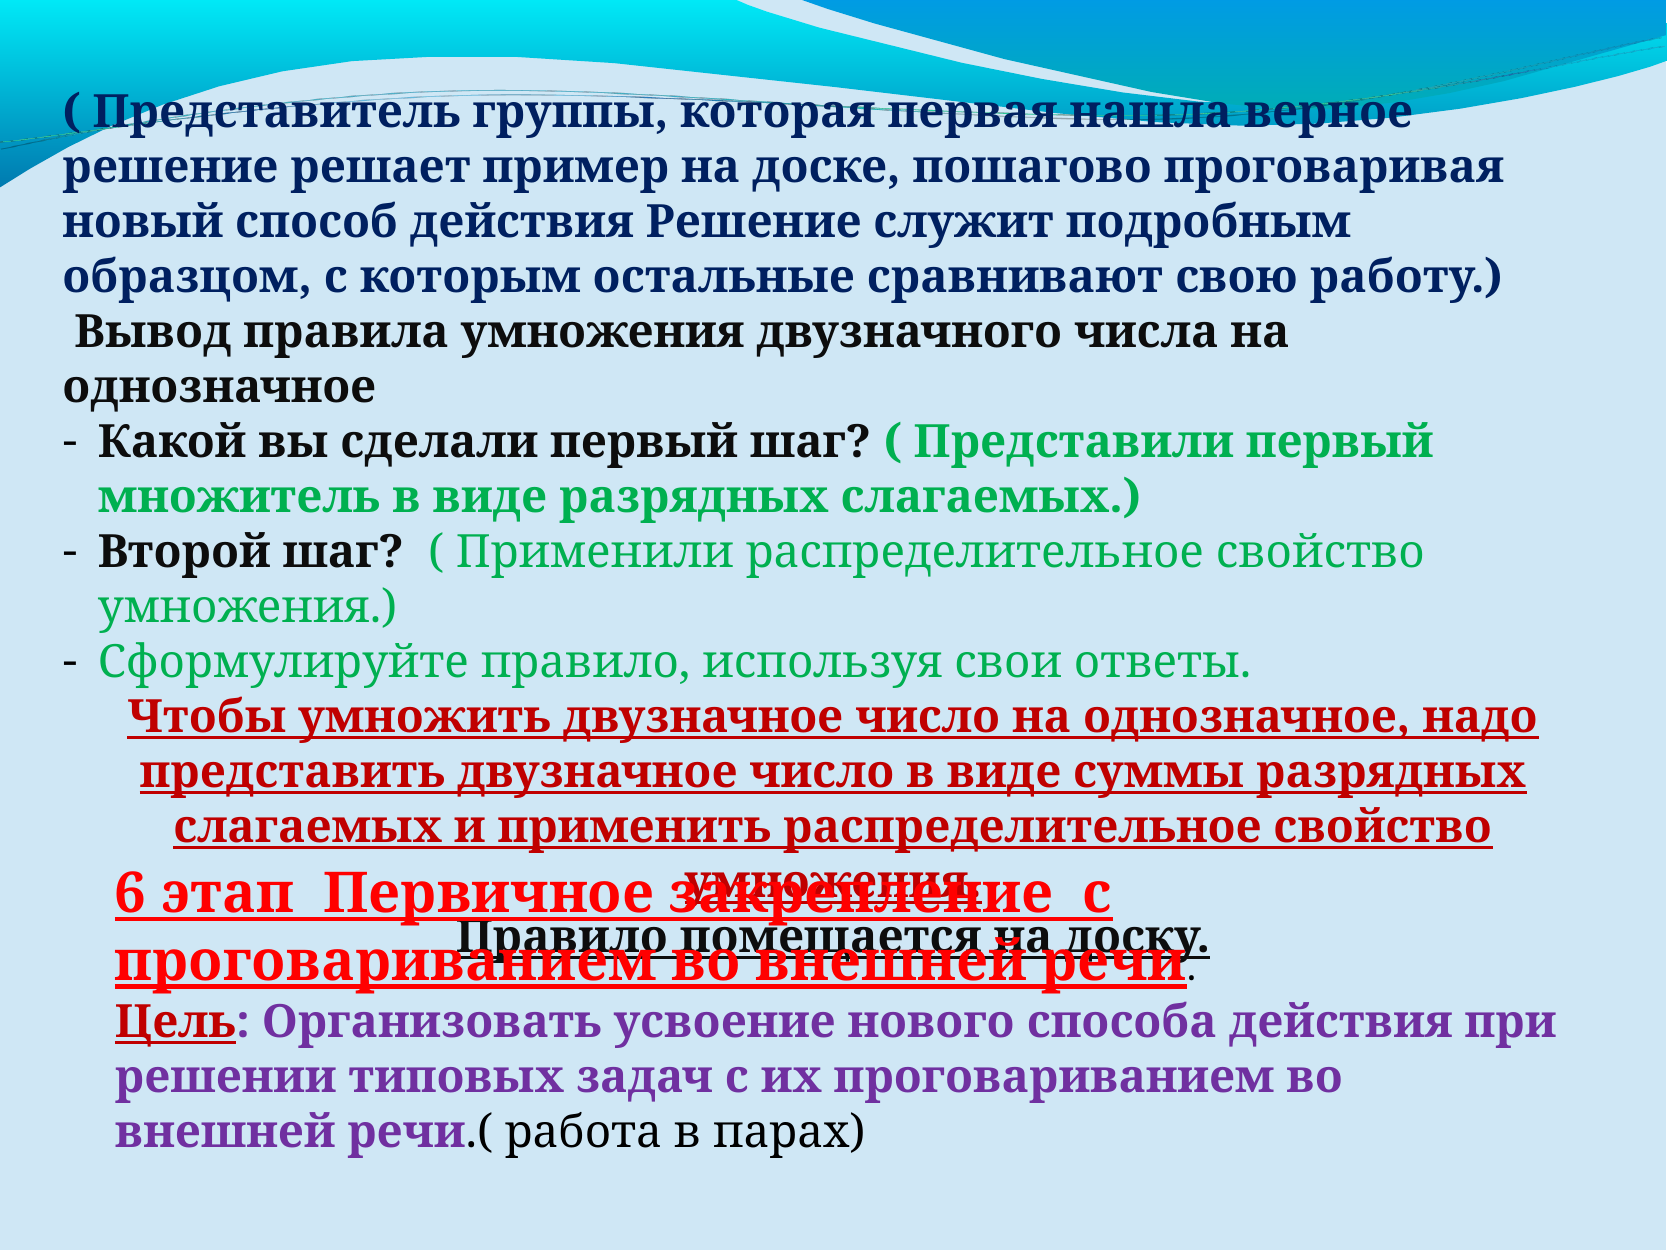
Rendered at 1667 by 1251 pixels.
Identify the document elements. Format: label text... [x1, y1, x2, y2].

text_box 6 этап Первичное закрепление с проговариванием во внешней речи. Цель: Организовать усвоение нового способа действия при решении типовых задач с их проговариванием во внешней речи.( работа в парах) [98, 848, 1581, 1165]
picture [0, 36, 1665, 150]
text_box ( Представитель группы, которая первая нашла верное решение решает пример на доске, пошагово проговаривая новый способ действия Решение служит подробным образцом, с которым остальные сравнивают свою работу.) Вывод правила умножения двузначного числа на однозначное Какой вы сделали первый шаг? ( Представили первый множитель в виде разрядных слагаемых.) Второй шаг? ( Применили распределительное свойство умножения.) Сформулируйте правило, используя свои ответы. Чтобы умножить двузначное число на однозначное, надо представить двузначное число в виде суммы разрядных слагаемых и применить распределительное свойство умножения. Правило помещается на доску. [45, 73, 1621, 1081]
